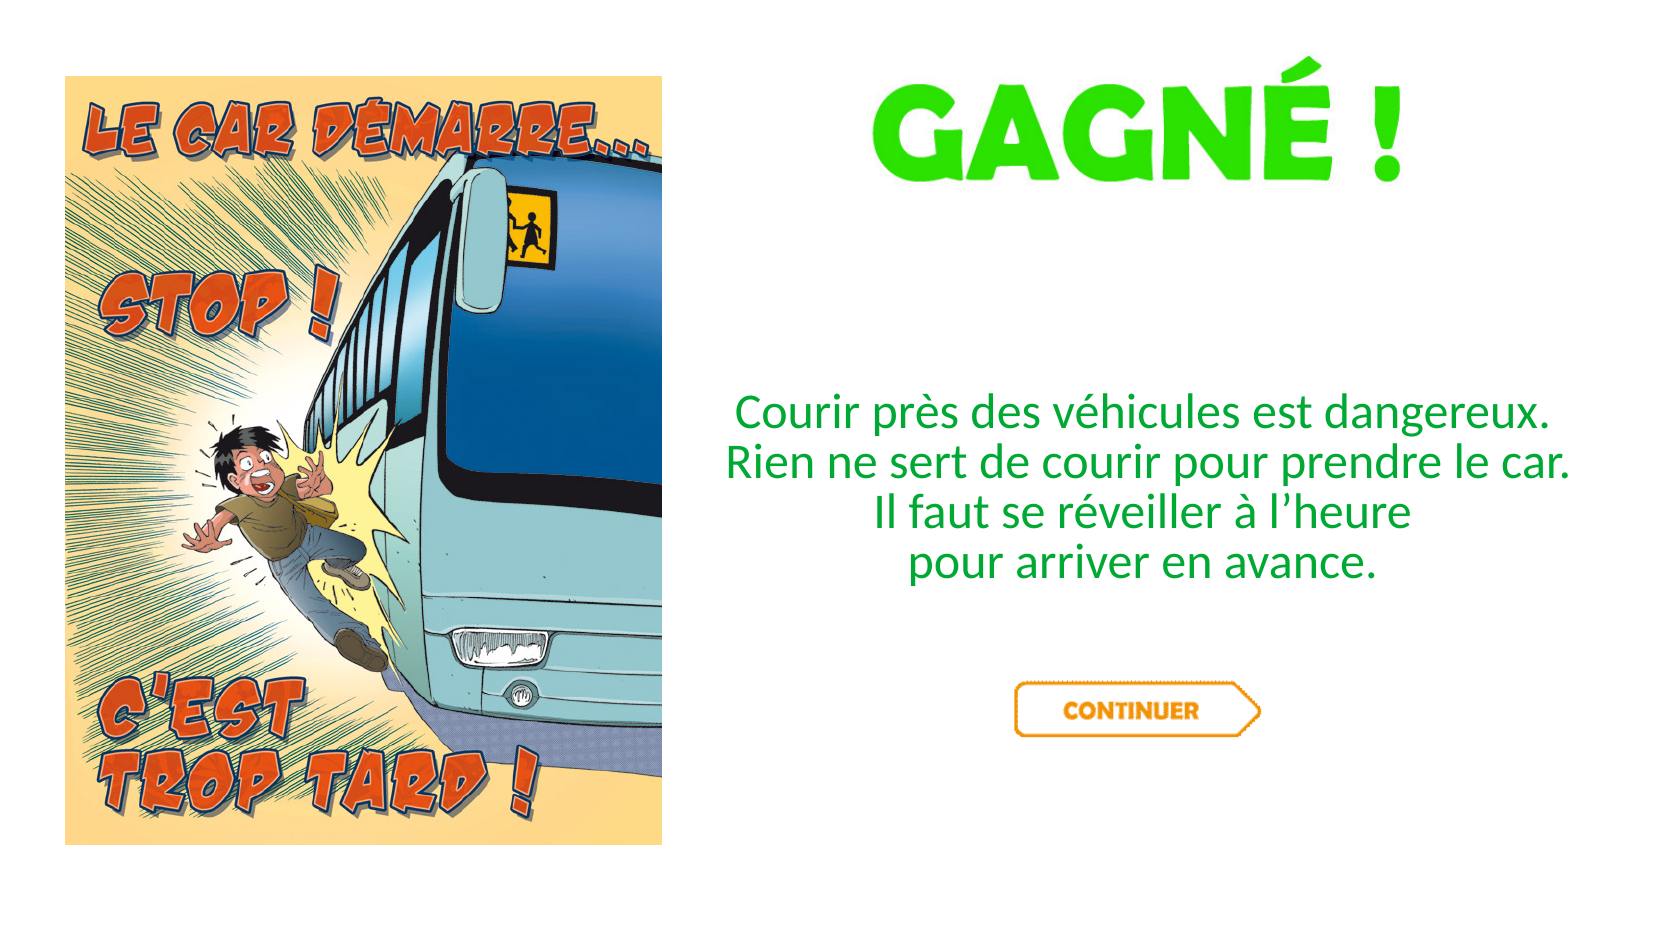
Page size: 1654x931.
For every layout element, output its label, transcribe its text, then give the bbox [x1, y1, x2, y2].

picture [1013, 679, 1264, 740]
text_box Courir près des véhicules est dangereux. Rien ne sert de courir pour prendre le car. Il faut se réveiller à l’heure pour arriver en avance. [685, 383, 1601, 621]
picture [834, 35, 1447, 213]
picture [65, 76, 662, 845]
